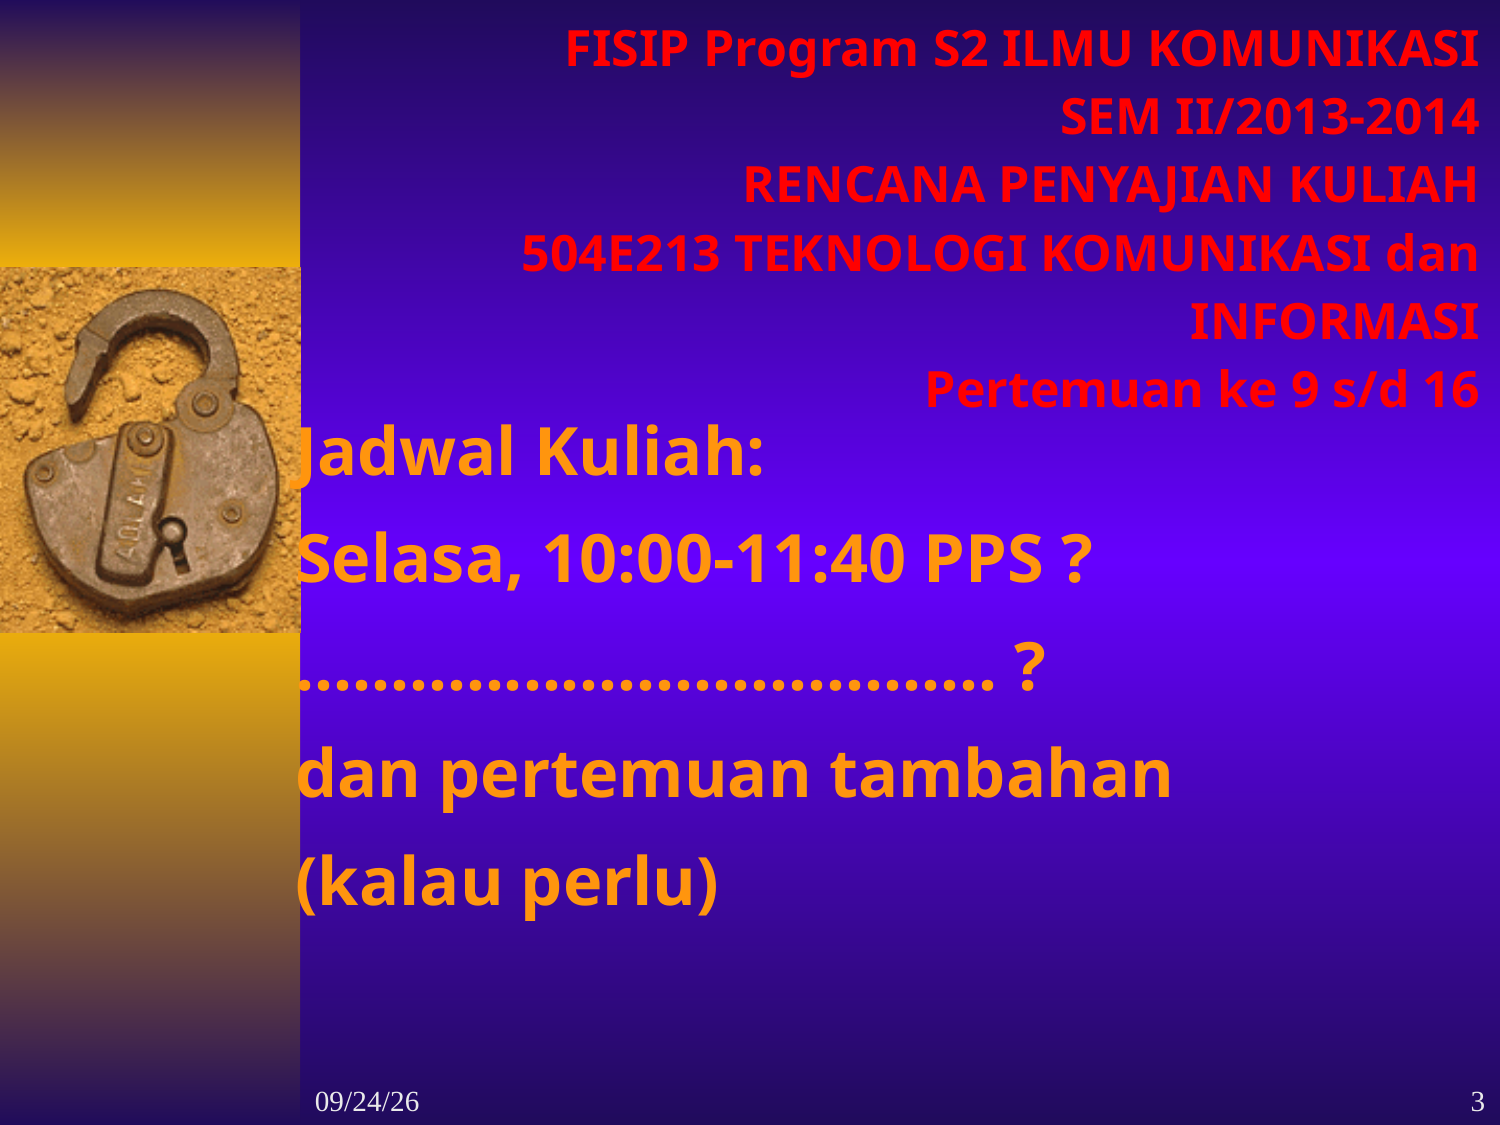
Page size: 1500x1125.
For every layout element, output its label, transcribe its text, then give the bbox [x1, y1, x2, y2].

title FISIP Program S2 ILMU KOMUNIKASI SEM II/2013-2014 RENCANA PENYAJIAN KULIAH 504E213 TEKNOLOGI KOMUNIKASI dan INFORMASI Pertemuan ke 9 s/d 16 [342, 42, 1480, 393]
picture [0, 267, 301, 633]
subtitle Jadwal Kuliah: Selasa, 10:00-11:40 PPS ? ….................................. ? dan pertemuan tambahan (kalau perlu) [295, 413, 1477, 916]
